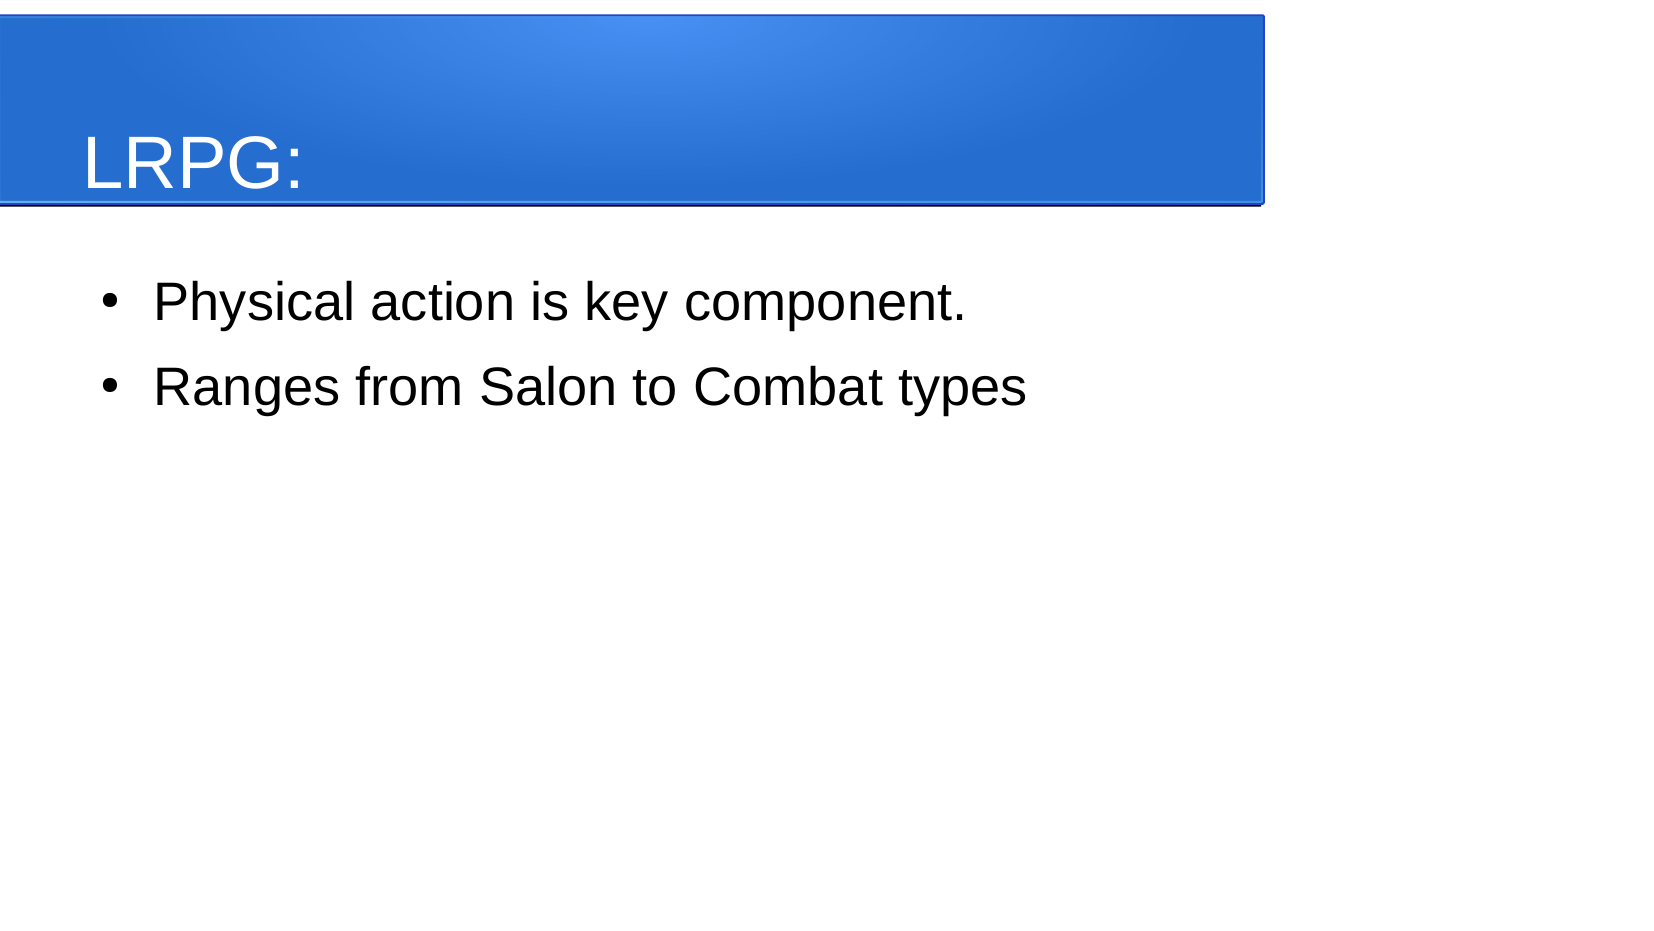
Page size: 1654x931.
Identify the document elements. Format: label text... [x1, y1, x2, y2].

list Physical action is key component. Ranges from Salon to Combat types [82, 271, 1571, 851]
title LRPG: [82, 85, 1571, 241]
